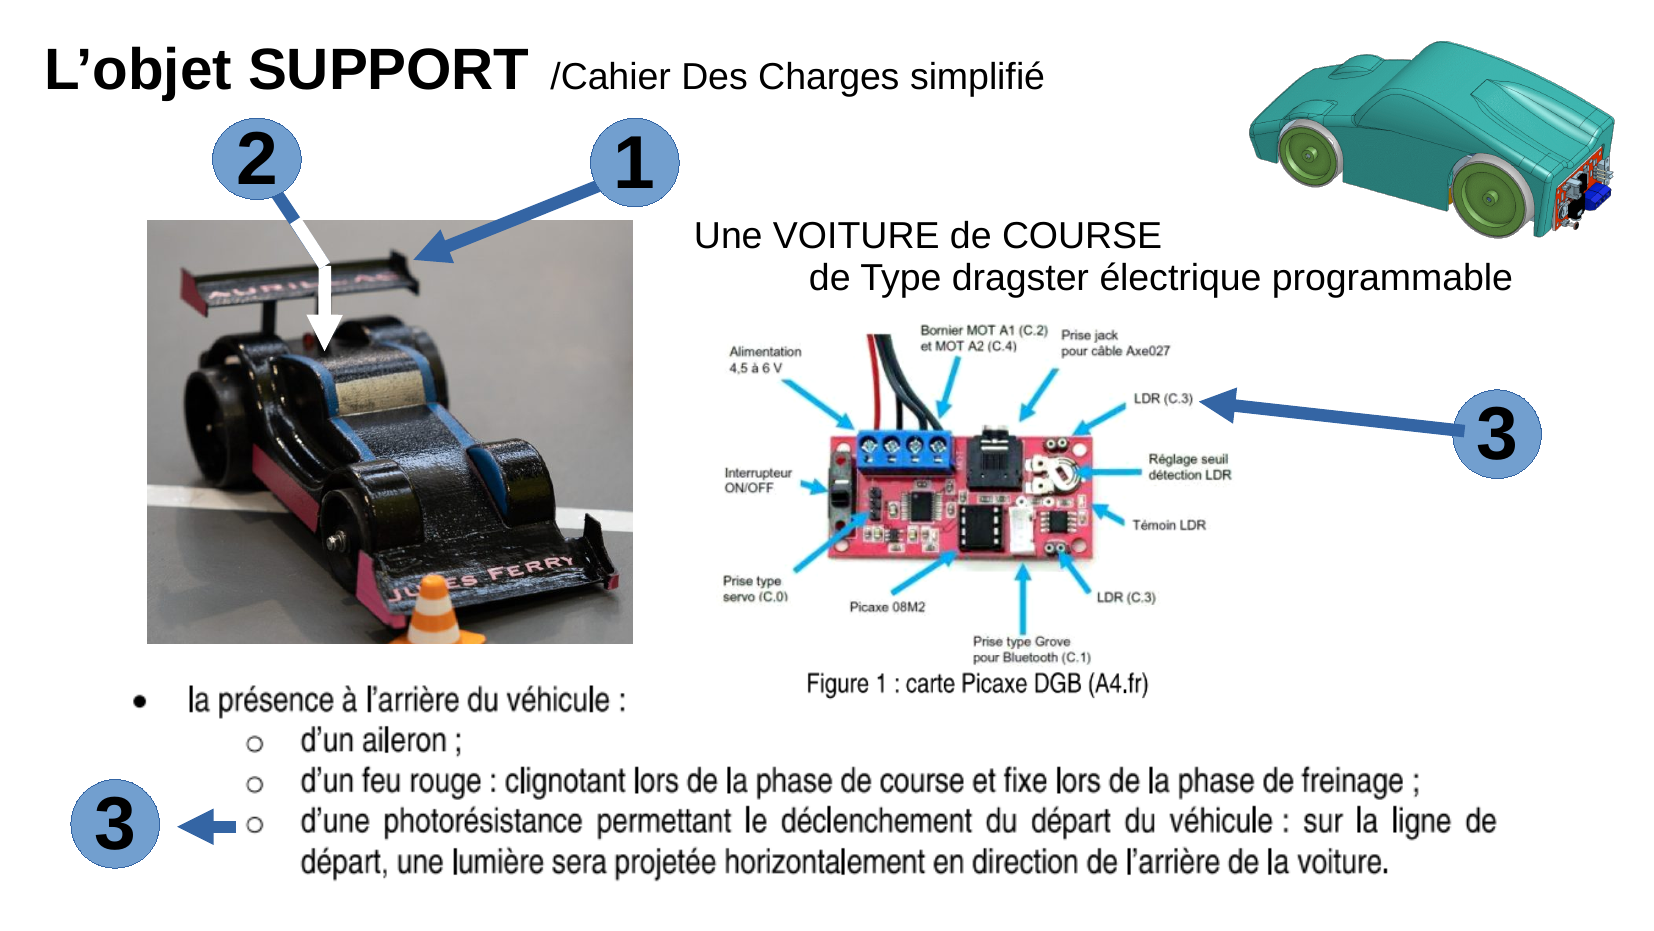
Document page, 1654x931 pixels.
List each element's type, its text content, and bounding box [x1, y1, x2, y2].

picture [1240, 29, 1625, 250]
picture [118, 305, 1528, 886]
text_box Une VOITURE de COURSE de Type dragster électrique programmable [679, 206, 1536, 306]
text_box 2 [212, 118, 302, 200]
picture [147, 220, 633, 644]
text_box L’objet SUPPORT /Cahier Des Charges simplifié [29, 29, 1093, 152]
text_box 3 [1452, 389, 1542, 479]
text_box 1 [590, 118, 680, 207]
text_box 3 [70, 779, 160, 869]
